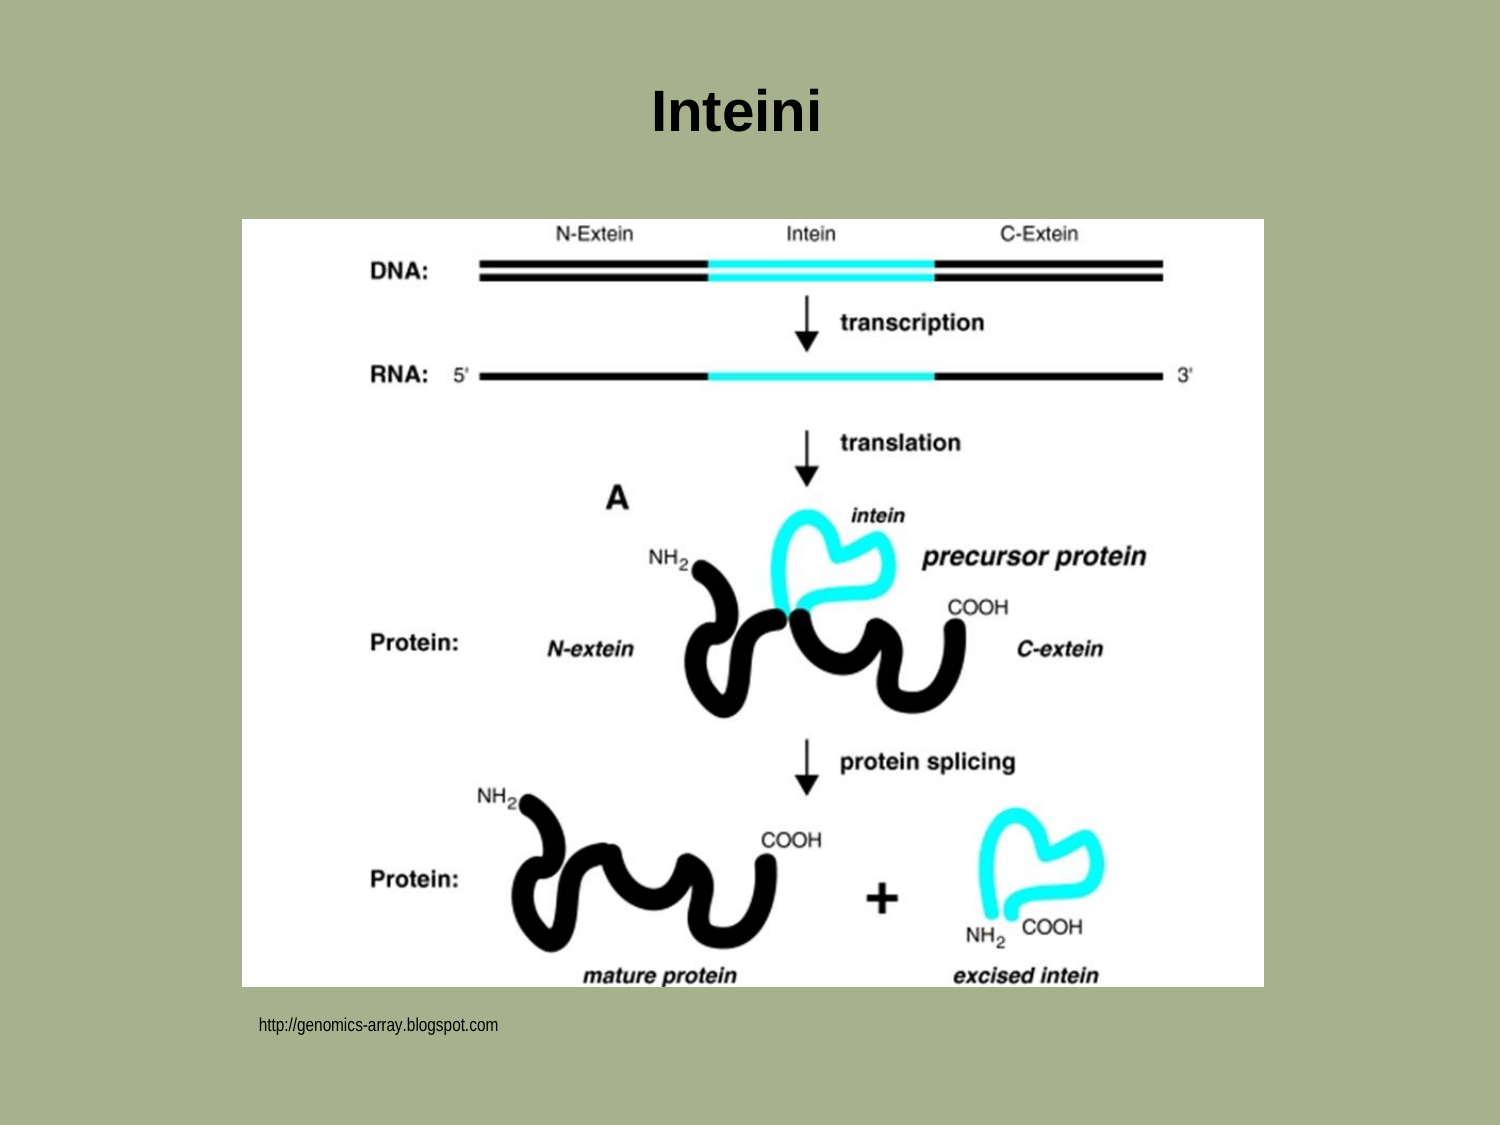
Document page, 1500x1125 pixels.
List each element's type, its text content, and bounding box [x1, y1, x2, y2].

picture [242, 219, 1264, 987]
text_box http://genomics-array.blogspot.com [244, 1005, 514, 1044]
text_box Inteini [636, 65, 838, 152]
